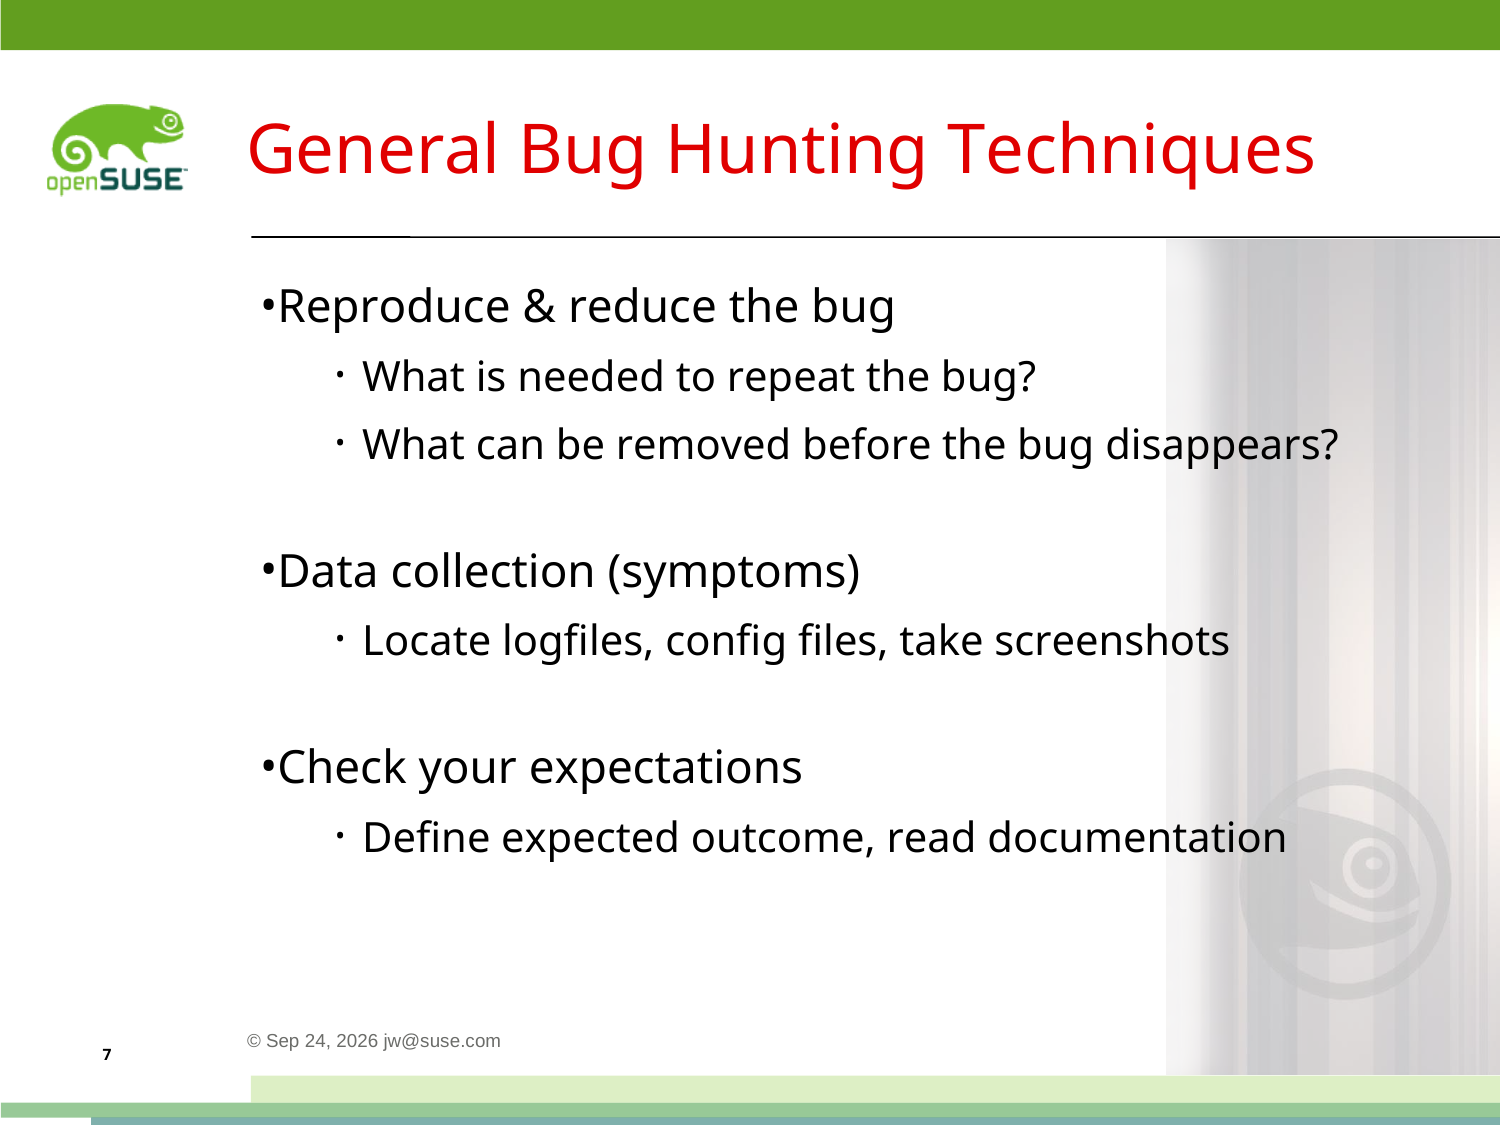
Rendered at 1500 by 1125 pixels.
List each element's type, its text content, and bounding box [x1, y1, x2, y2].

list Reproduce & reduce the bug What is needed to repeat the bug? What can be removed before the bug disappears? Data collection (symptoms) Locate logfiles, config files, take screenshots Check your expectations Define expected outcome, read documentation [245, 267, 1459, 995]
picture [1166, 239, 1500, 1075]
picture [47, 104, 188, 197]
title General Bug Hunting Techniques [246, 60, 1409, 239]
